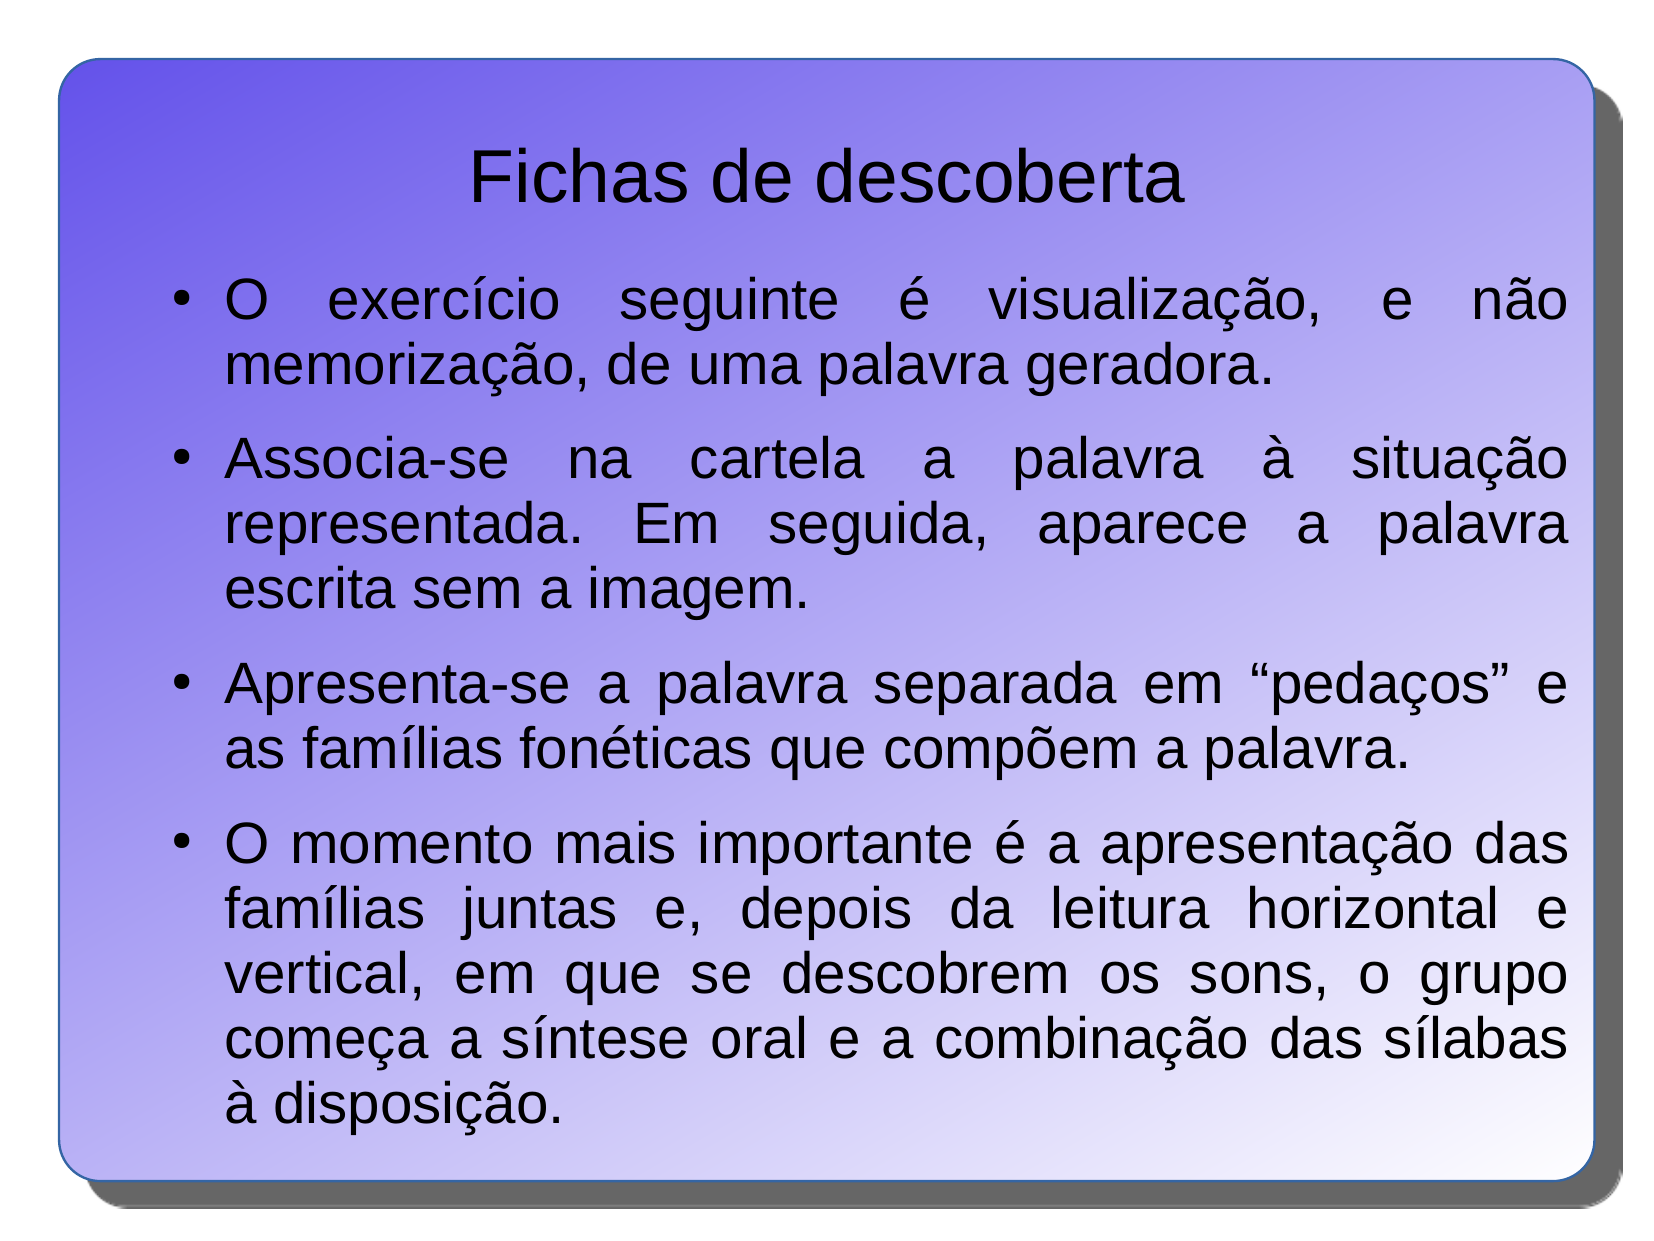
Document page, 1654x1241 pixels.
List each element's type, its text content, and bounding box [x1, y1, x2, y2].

list O exercício seguinte é visualização, e não memorização, de uma palavra geradora. Associa-se na cartela a palavra à situação representada. Em seguida, aparece a palavra escrita sem a imagem. Apresenta-se a palavra separada em “pedaços” e as famílias fonéticas que compõem a palavra. O momento mais importante é a apresentação das famílias juntas e, depois da leitura horizontal e vertical, em que se descobrem os sons, o grupo começa a síntese oral e a combinação das sílabas à disposição. [82, 266, 1571, 1139]
title Fichas de descoberta [121, 88, 1534, 266]
